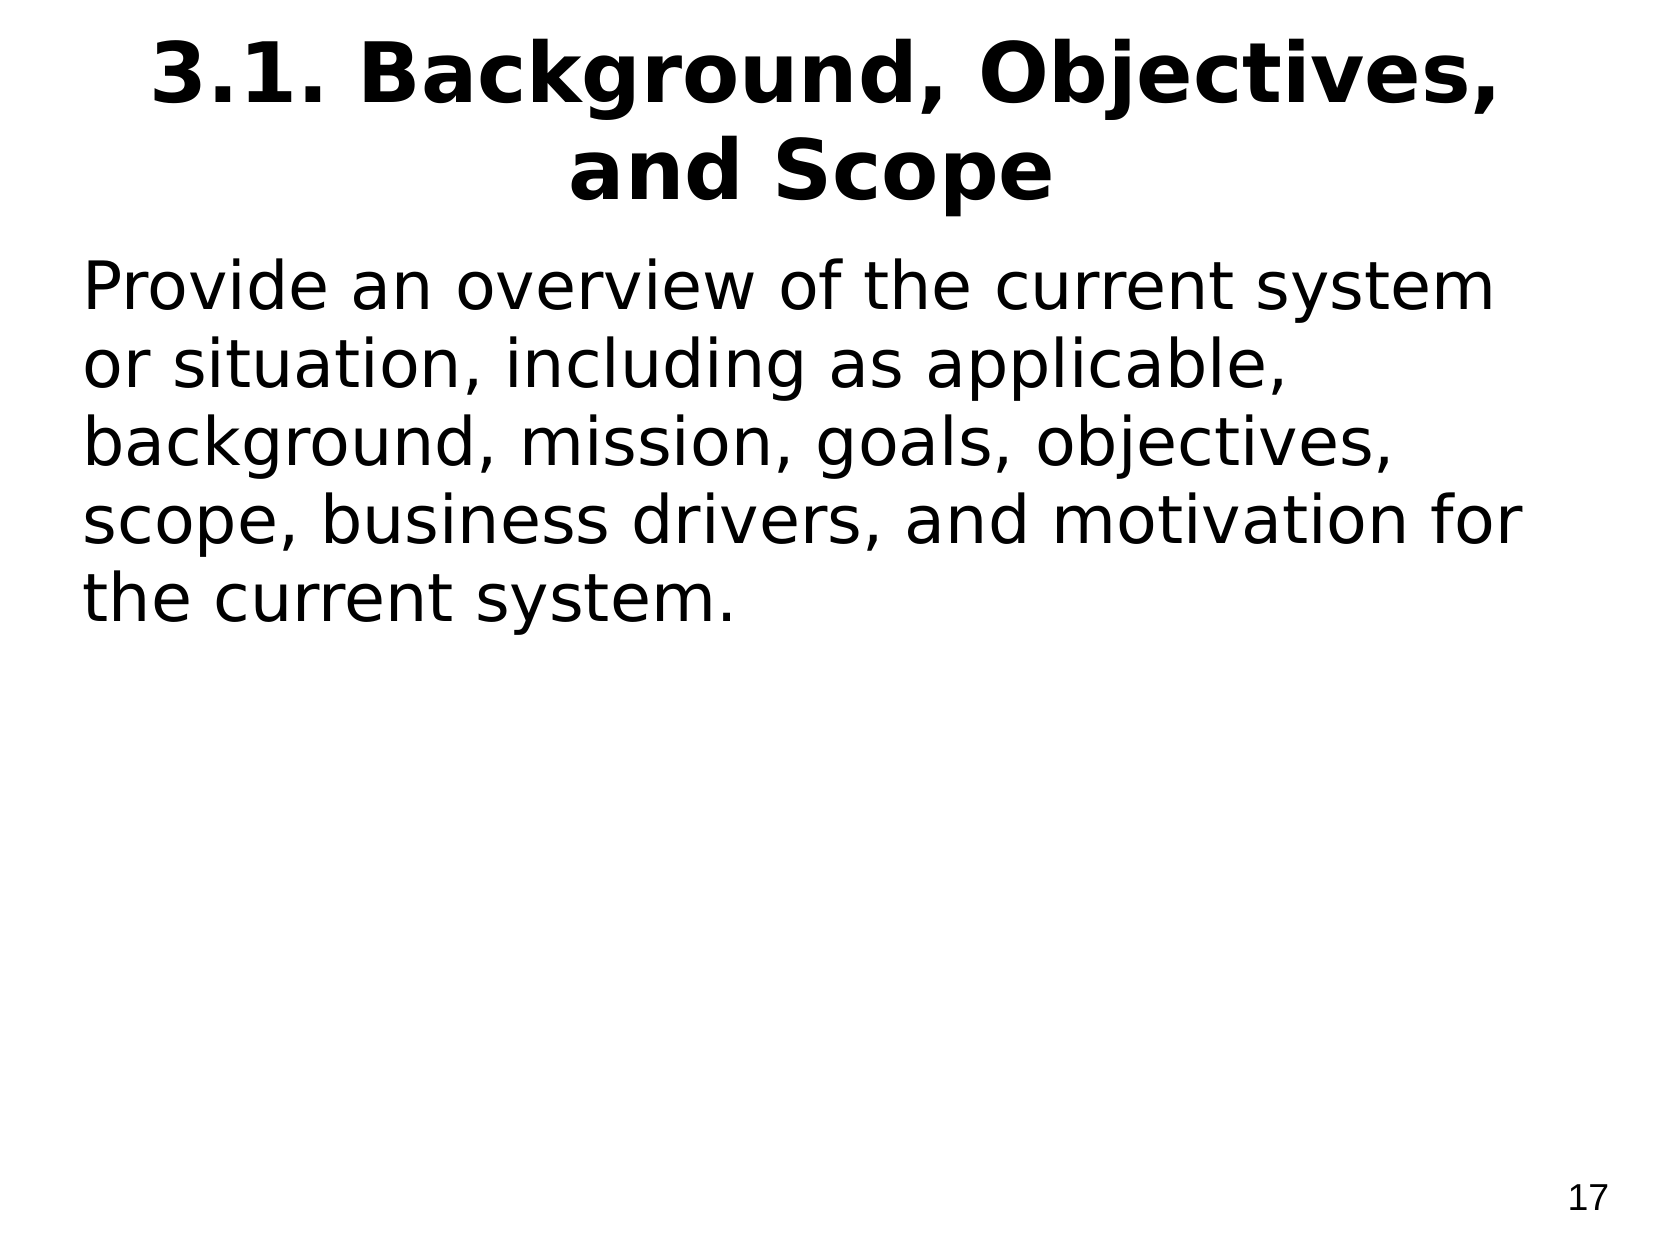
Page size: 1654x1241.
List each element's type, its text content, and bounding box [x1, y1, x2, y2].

list Provide an overview of the current system or situation, including as applicable, background, mission, goals, objectives, scope, business drivers, and motivation for the current system. [82, 248, 1538, 1186]
title 3.1. Background, Objectives, and Scope [82, 25, 1571, 220]
